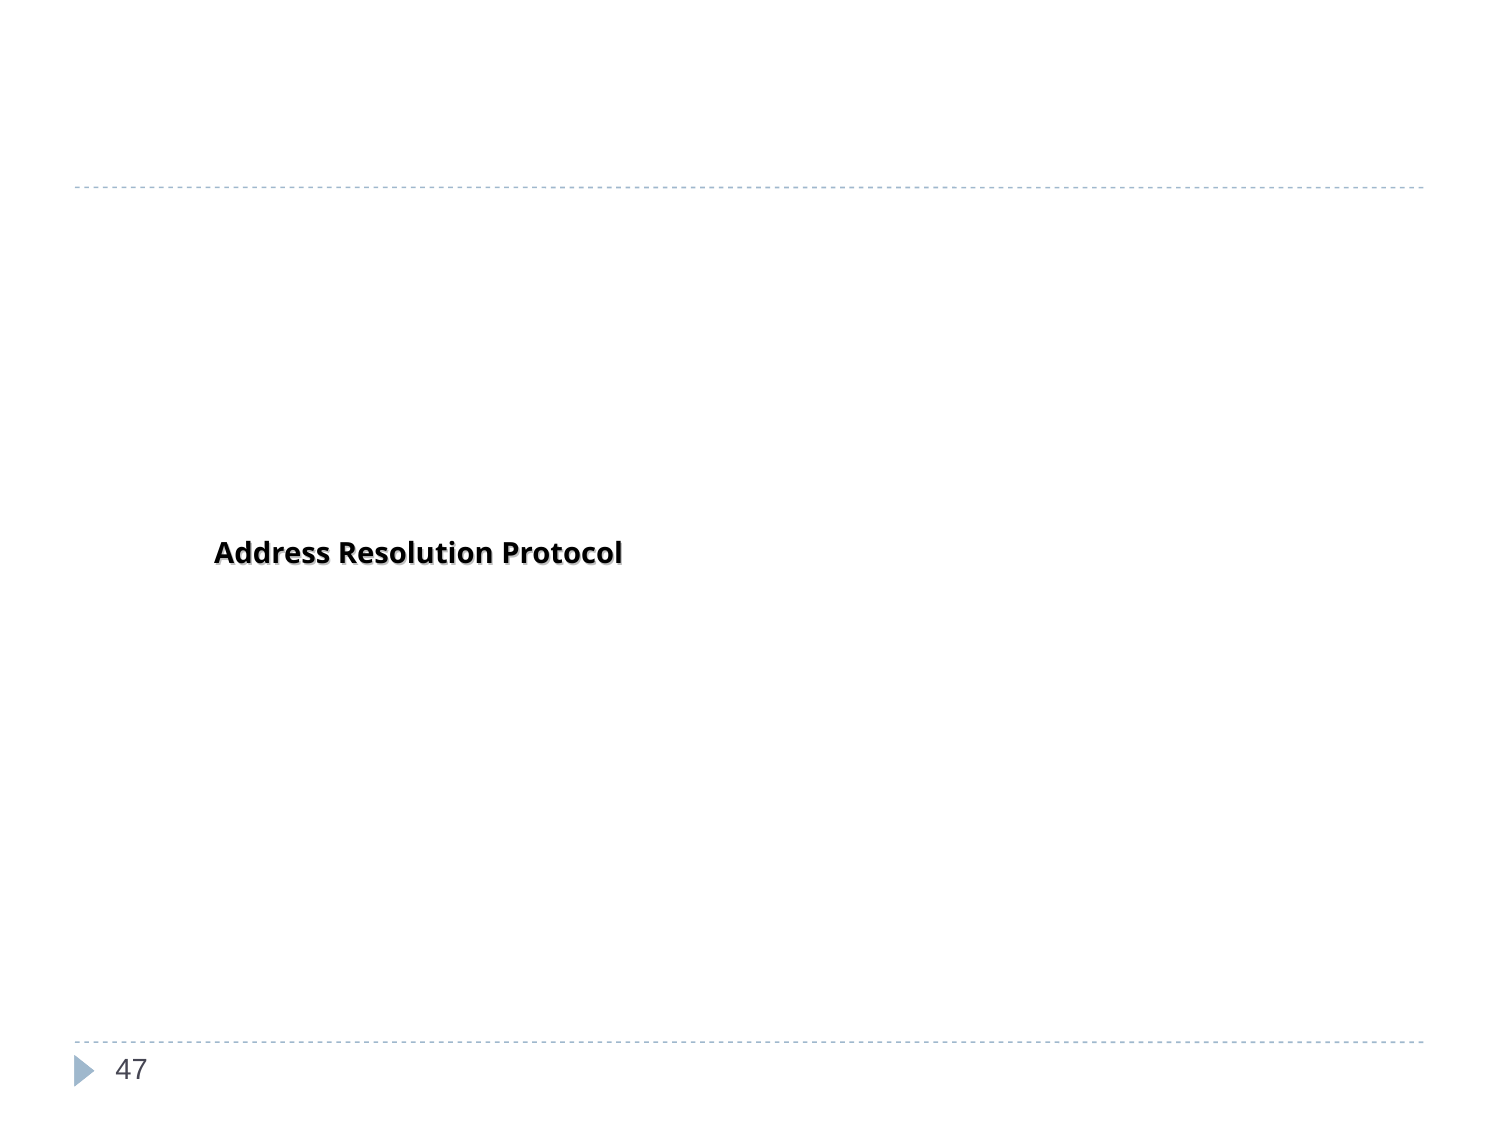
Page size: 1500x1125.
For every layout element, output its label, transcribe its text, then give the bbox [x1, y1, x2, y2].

title Address Resolution Protocol [199, 492, 1394, 578]
text_box 47 [100, 1042, 426, 1103]
